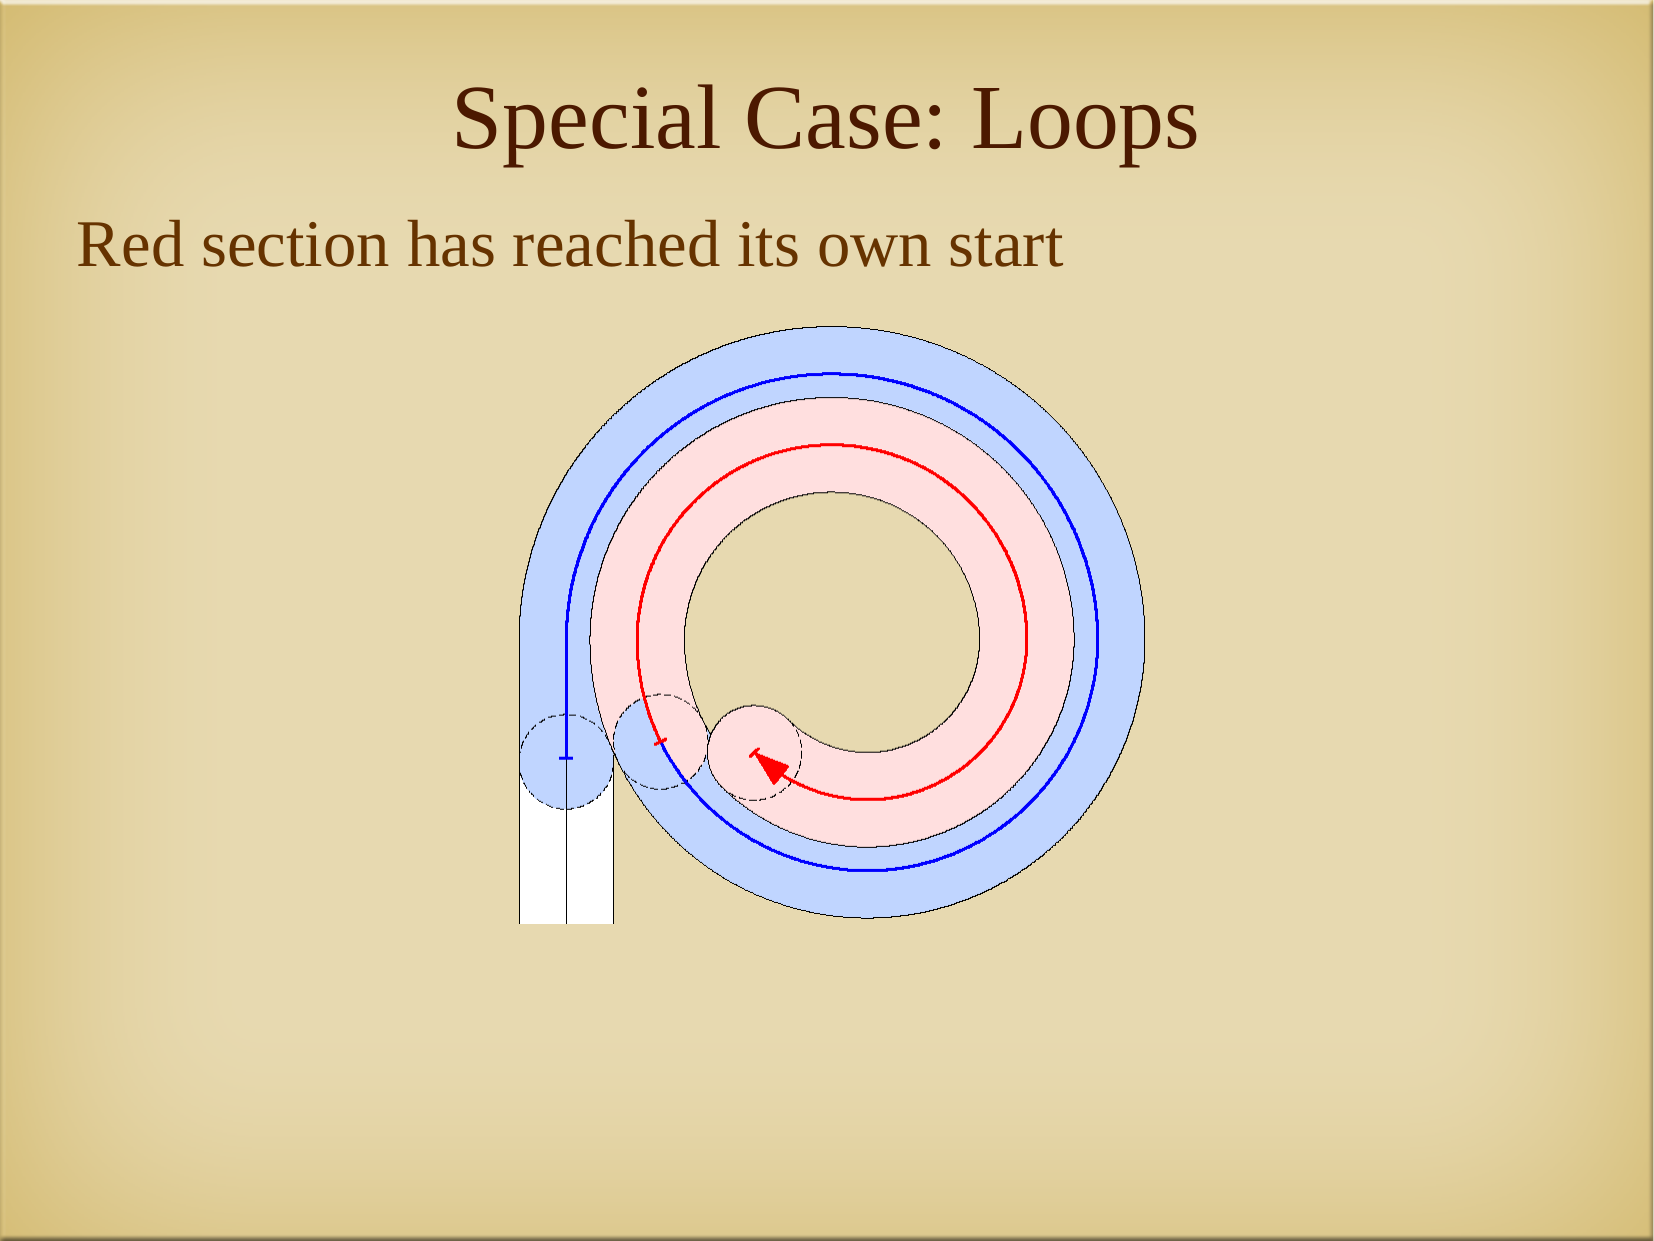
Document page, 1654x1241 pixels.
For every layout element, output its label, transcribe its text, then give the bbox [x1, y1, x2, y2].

picture [0, 0, 1654, 1241]
title Special Case: Loops [59, 58, 1595, 178]
list Red section has reached its own start [59, 206, 1595, 1182]
